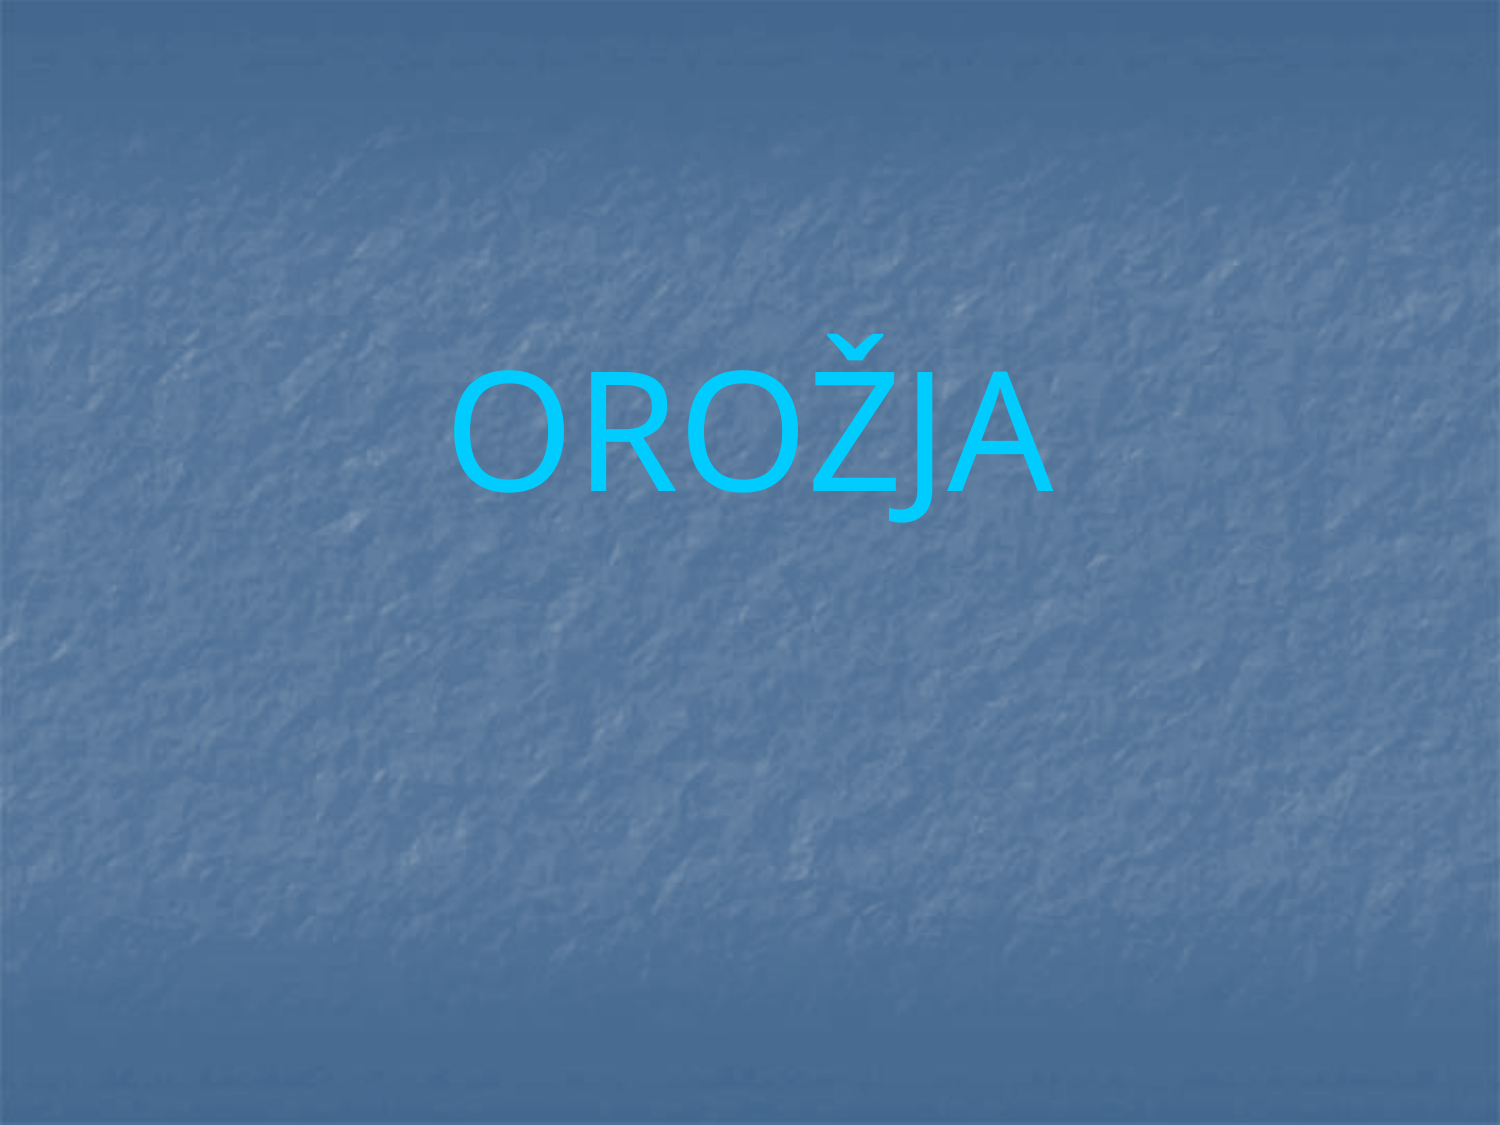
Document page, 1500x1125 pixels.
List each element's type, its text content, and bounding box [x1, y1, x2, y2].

picture [0, 0, 1500, 1125]
title OROŽJA [112, 275, 1388, 575]
